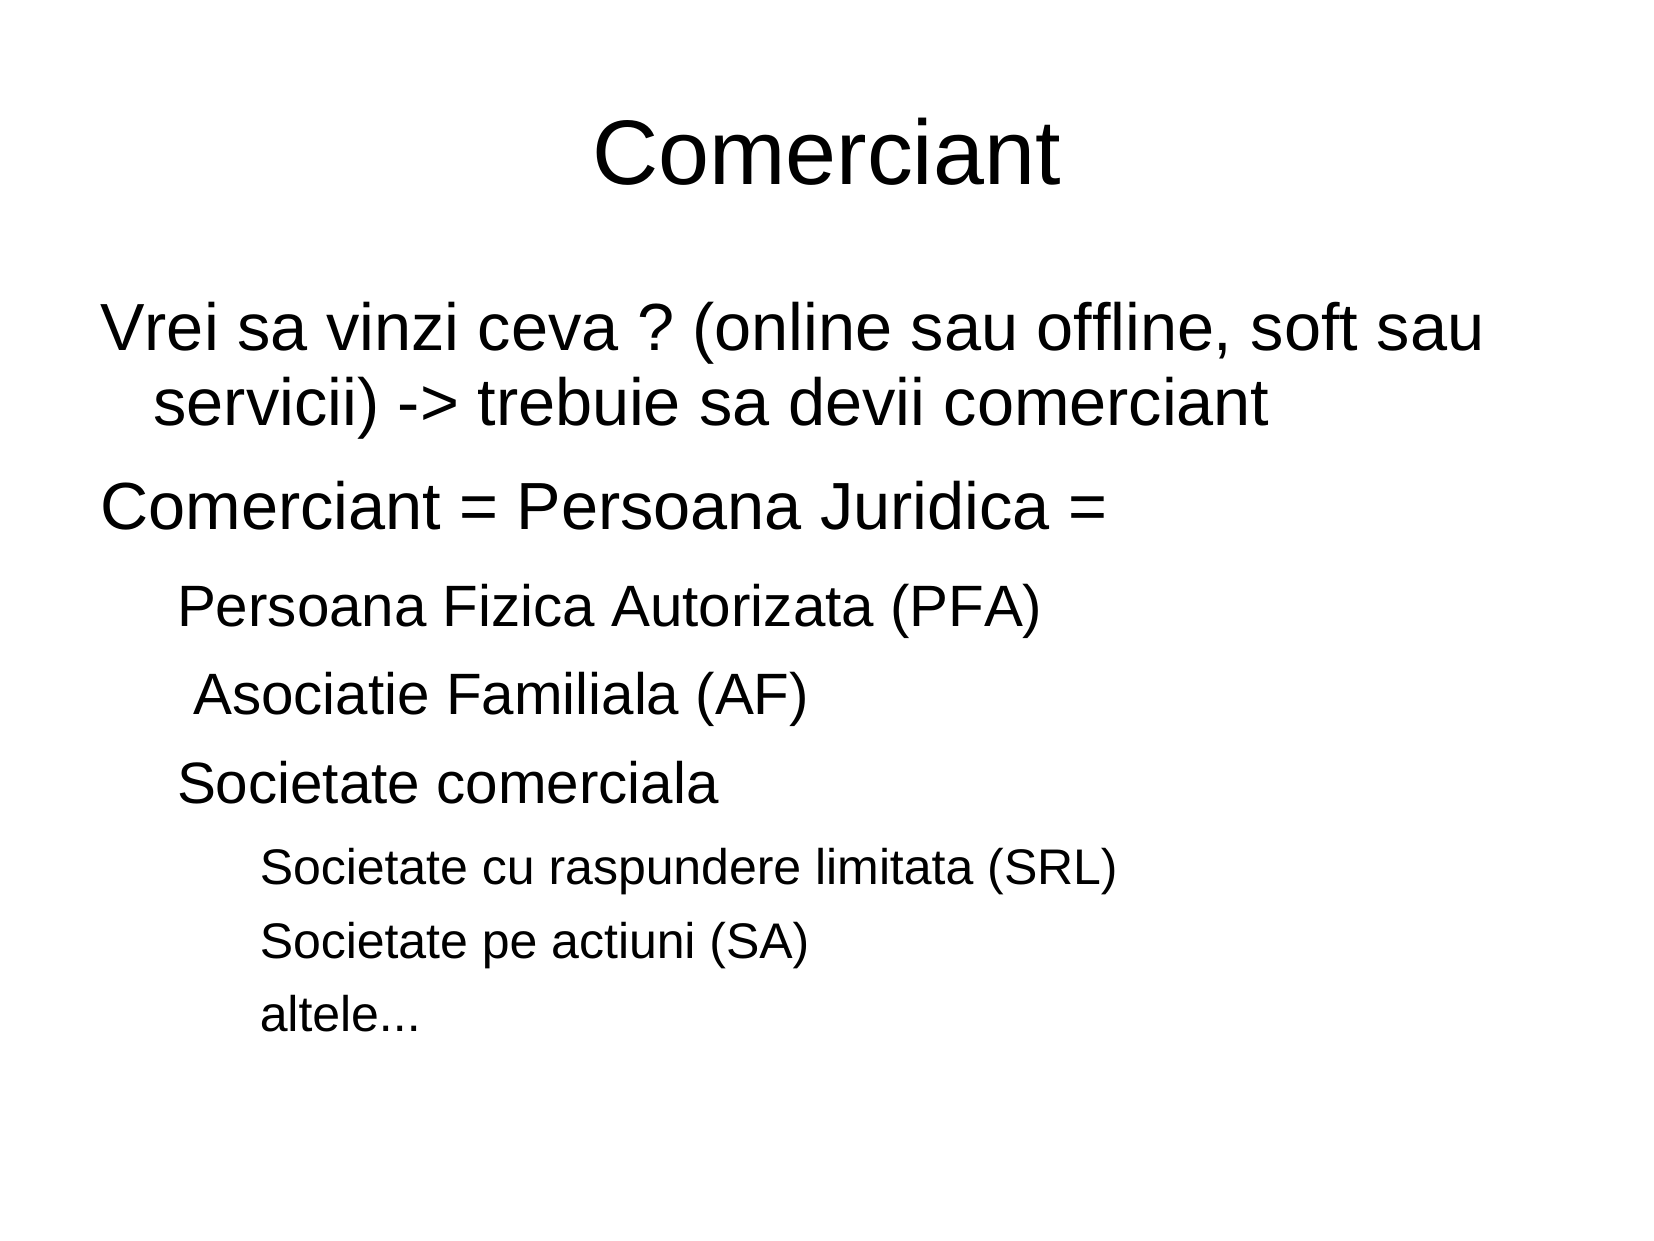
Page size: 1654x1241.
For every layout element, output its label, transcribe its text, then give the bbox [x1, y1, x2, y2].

list Vrei sa vinzi ceva ? (online sau offline, soft sau servicii) -> trebuie sa devii comerciant Comerciant = Persoana Juridica = Persoana Fizica Autorizata (PFA) Asociatie Familiala (AF) Societate comerciala Societate cu raspundere limitata (SRL) Societate pe actiuni (SA) altele... [82, 290, 1571, 1109]
title Comerciant [82, 49, 1571, 257]
